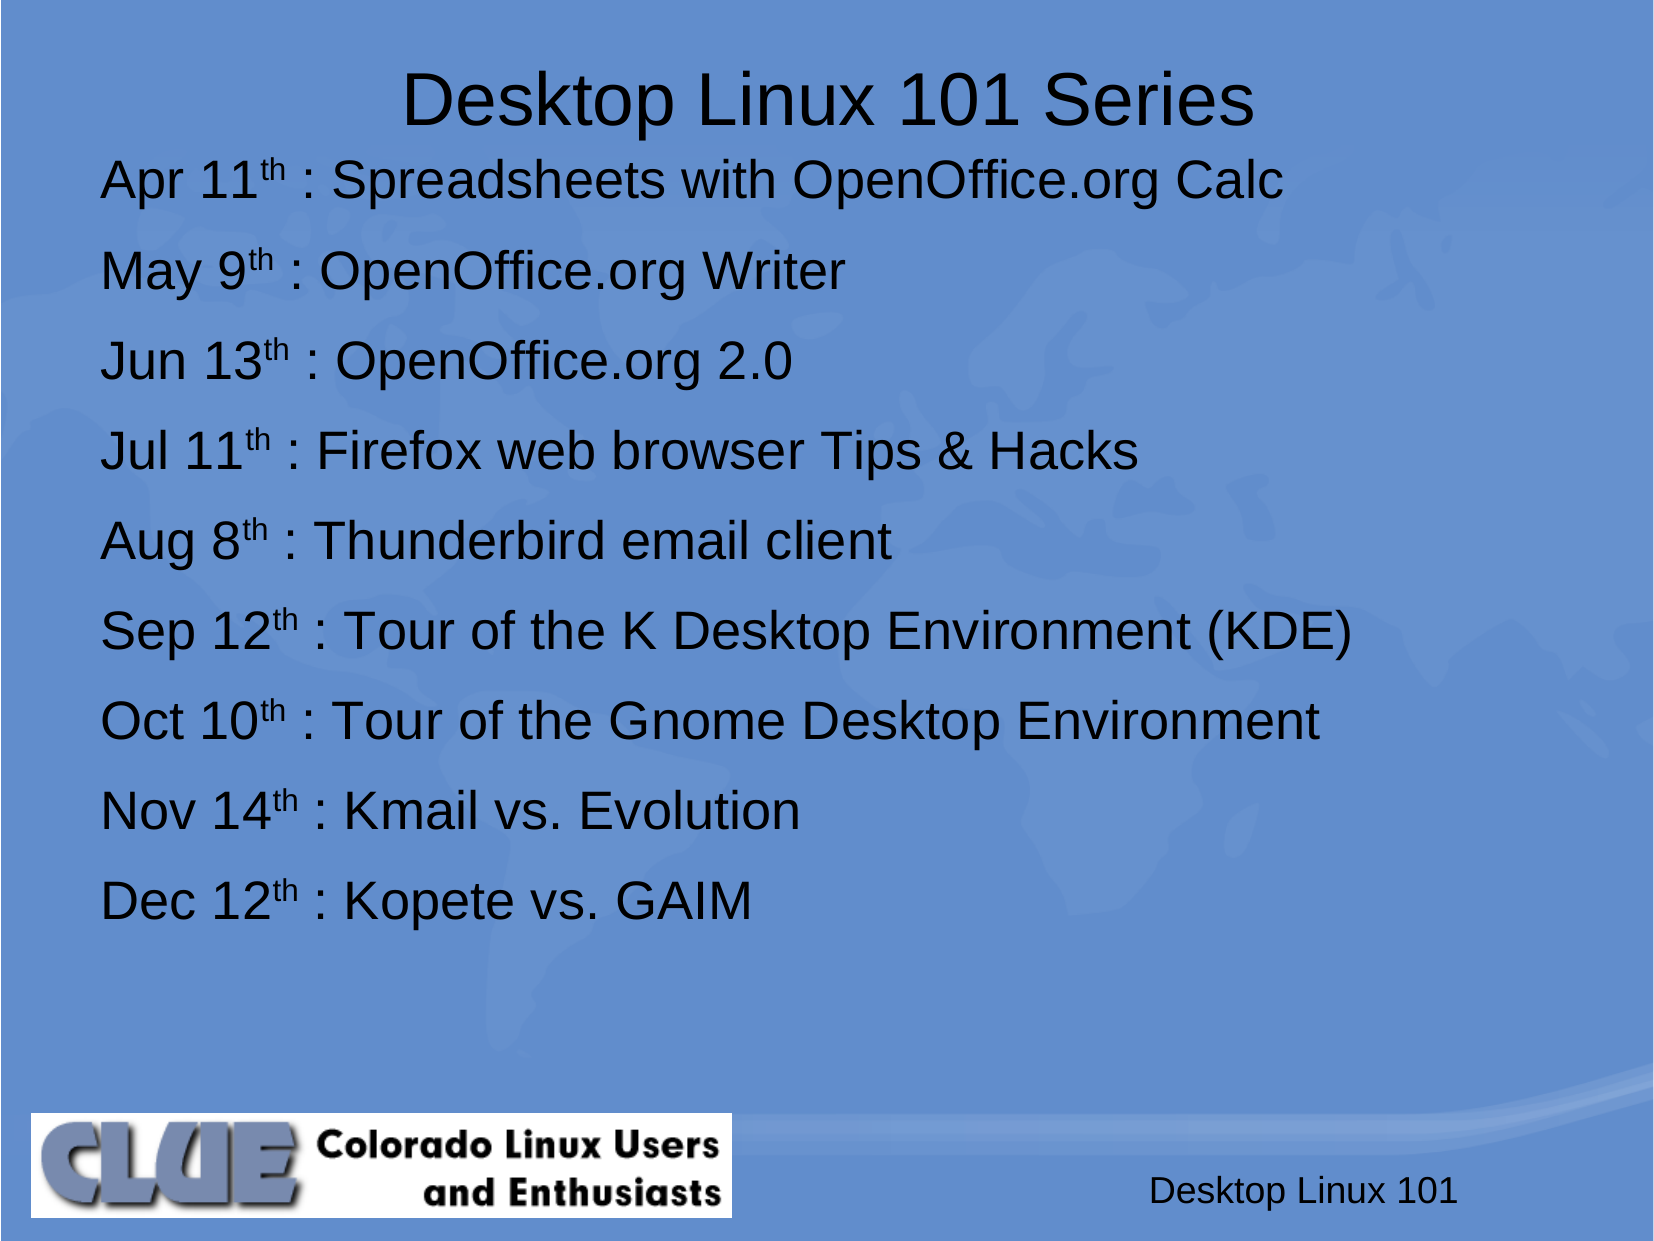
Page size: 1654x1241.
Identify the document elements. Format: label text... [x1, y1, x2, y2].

list Apr 11th : Spreadsheets with OpenOffice.org Calc May 9th : OpenOffice.org Writer Jun 13th : OpenOffice.org 2.0 Jul 11th : Firefox web browser Tips & Hacks Aug 8th : Thunderbird email client Sep 12th : Tour of the K Desktop Environment (KDE) Oct 10th : Tour of the Gnome Desktop Environment Nov 14th : Kmail vs. Evolution Dec 12th : Kopete vs. GAIM [82, 150, 1571, 1111]
title Desktop Linux 101 Series [82, 44, 1576, 156]
picture [1, 0, 1654, 1241]
